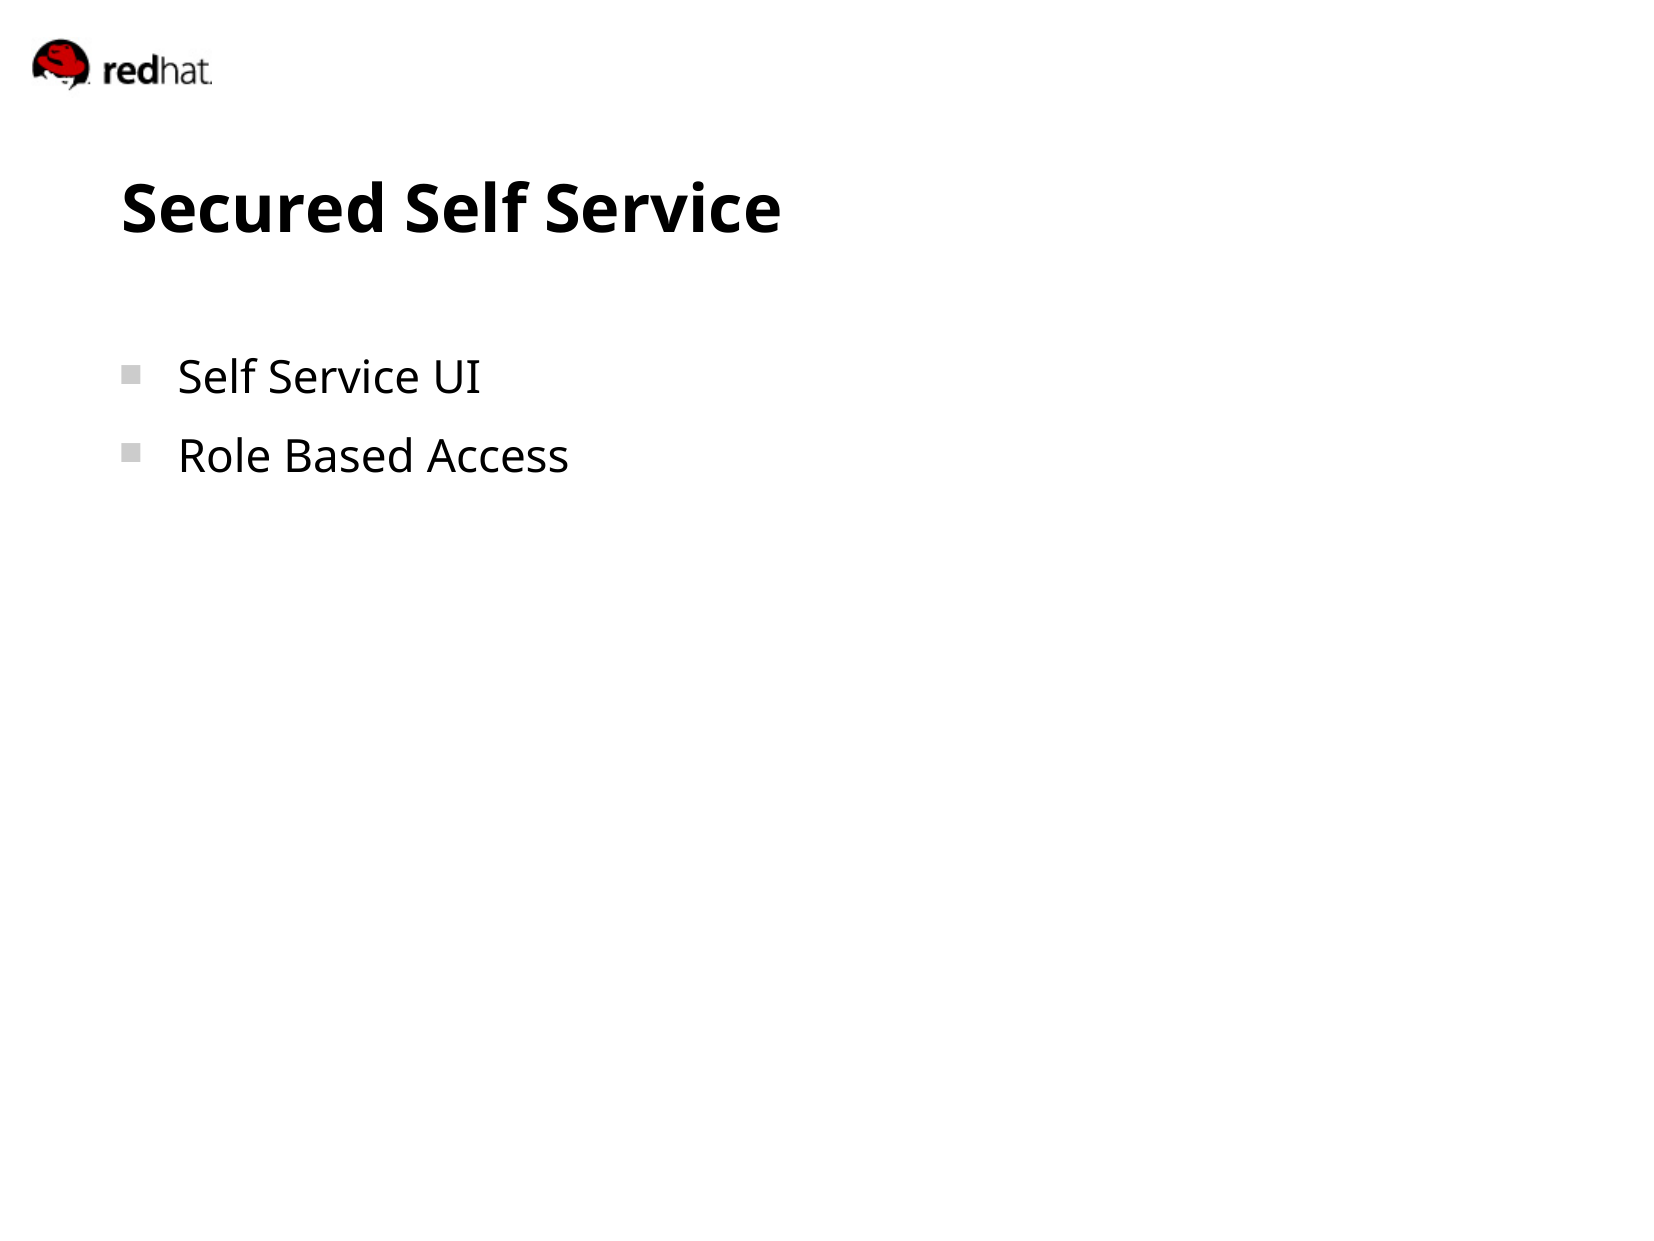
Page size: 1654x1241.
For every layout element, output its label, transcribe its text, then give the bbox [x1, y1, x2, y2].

picture [31, 37, 212, 98]
list Self Service UI Role Based Access [121, 344, 1534, 1127]
title Secured Self Service [121, 102, 1534, 310]
